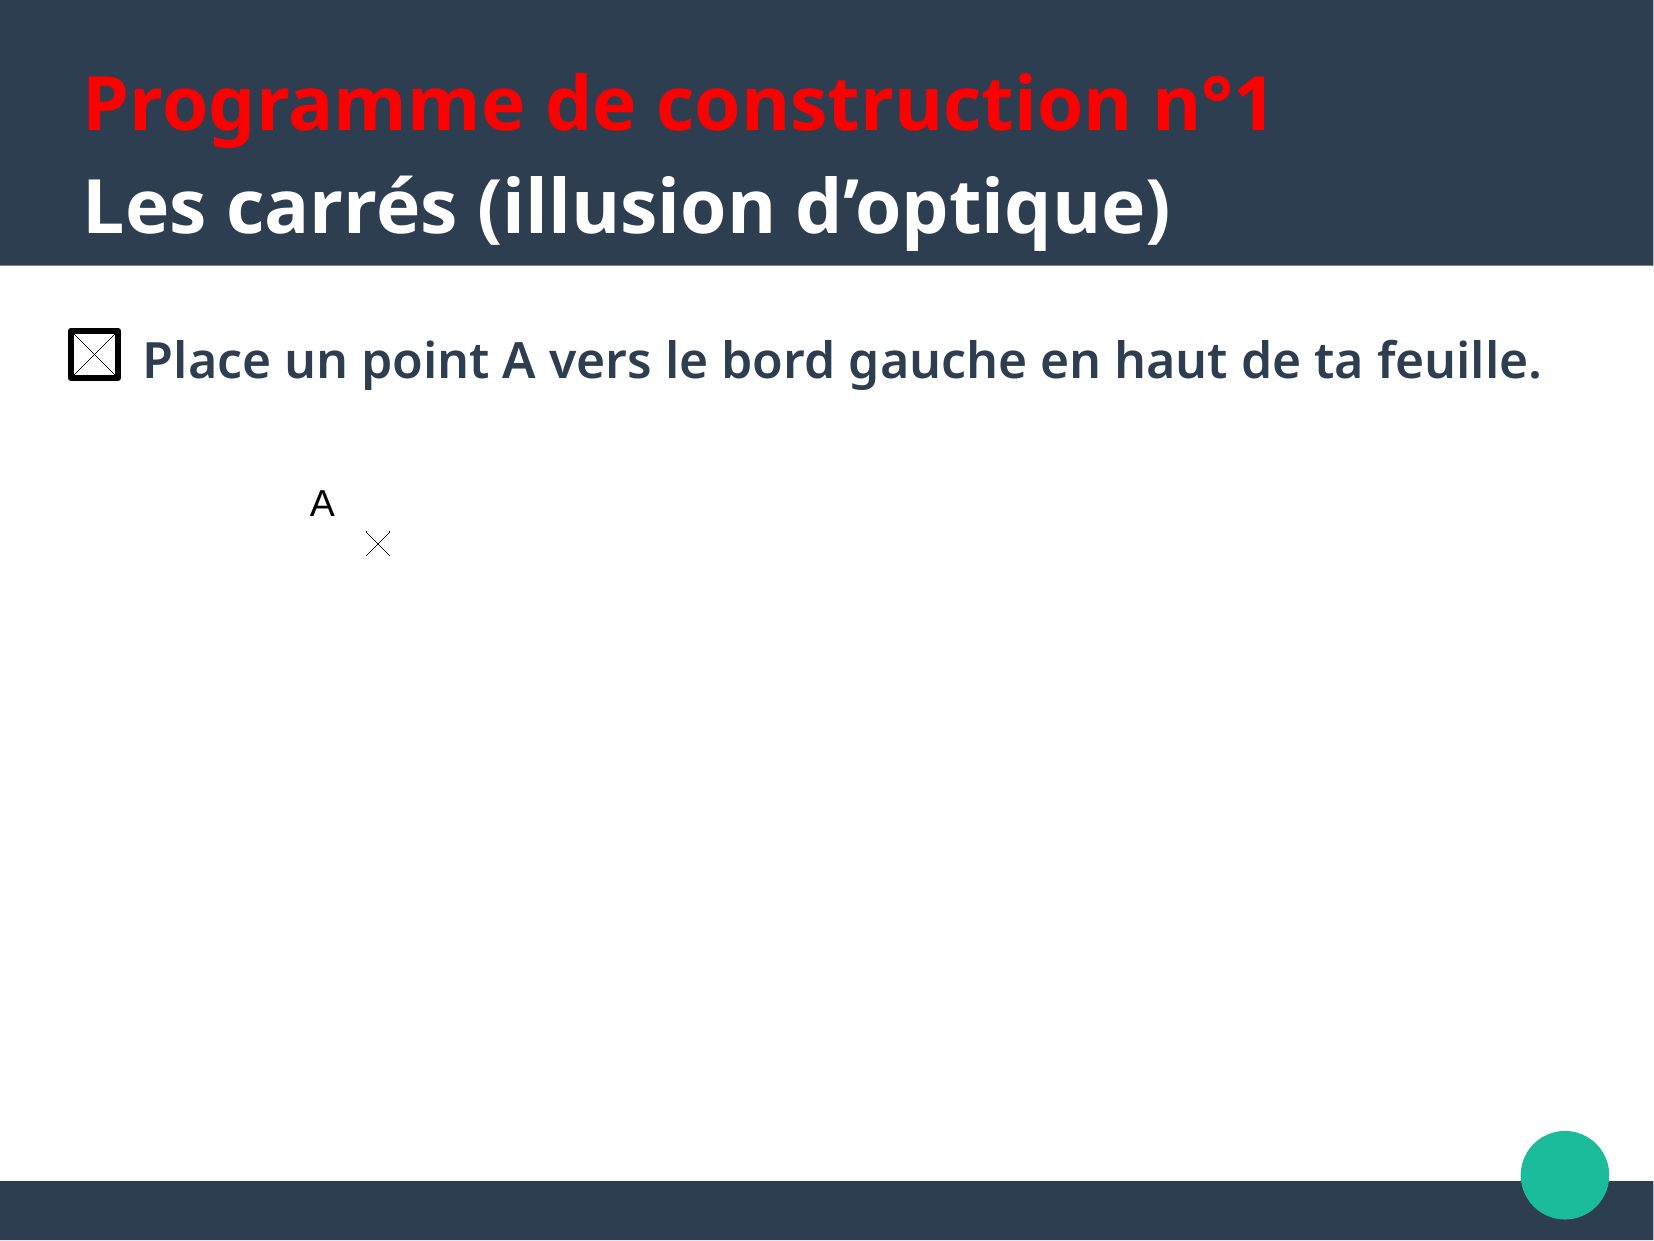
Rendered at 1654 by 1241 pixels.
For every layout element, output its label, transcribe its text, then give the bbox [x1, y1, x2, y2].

title Programme de construction n°1 Les carrés (illusion d’optique) [82, 49, 1571, 257]
list Place un point A vers le bord gauche en haut de ta feuille. [59, 324, 1595, 1152]
text_box A [295, 474, 350, 532]
text_box [70, 330, 119, 378]
